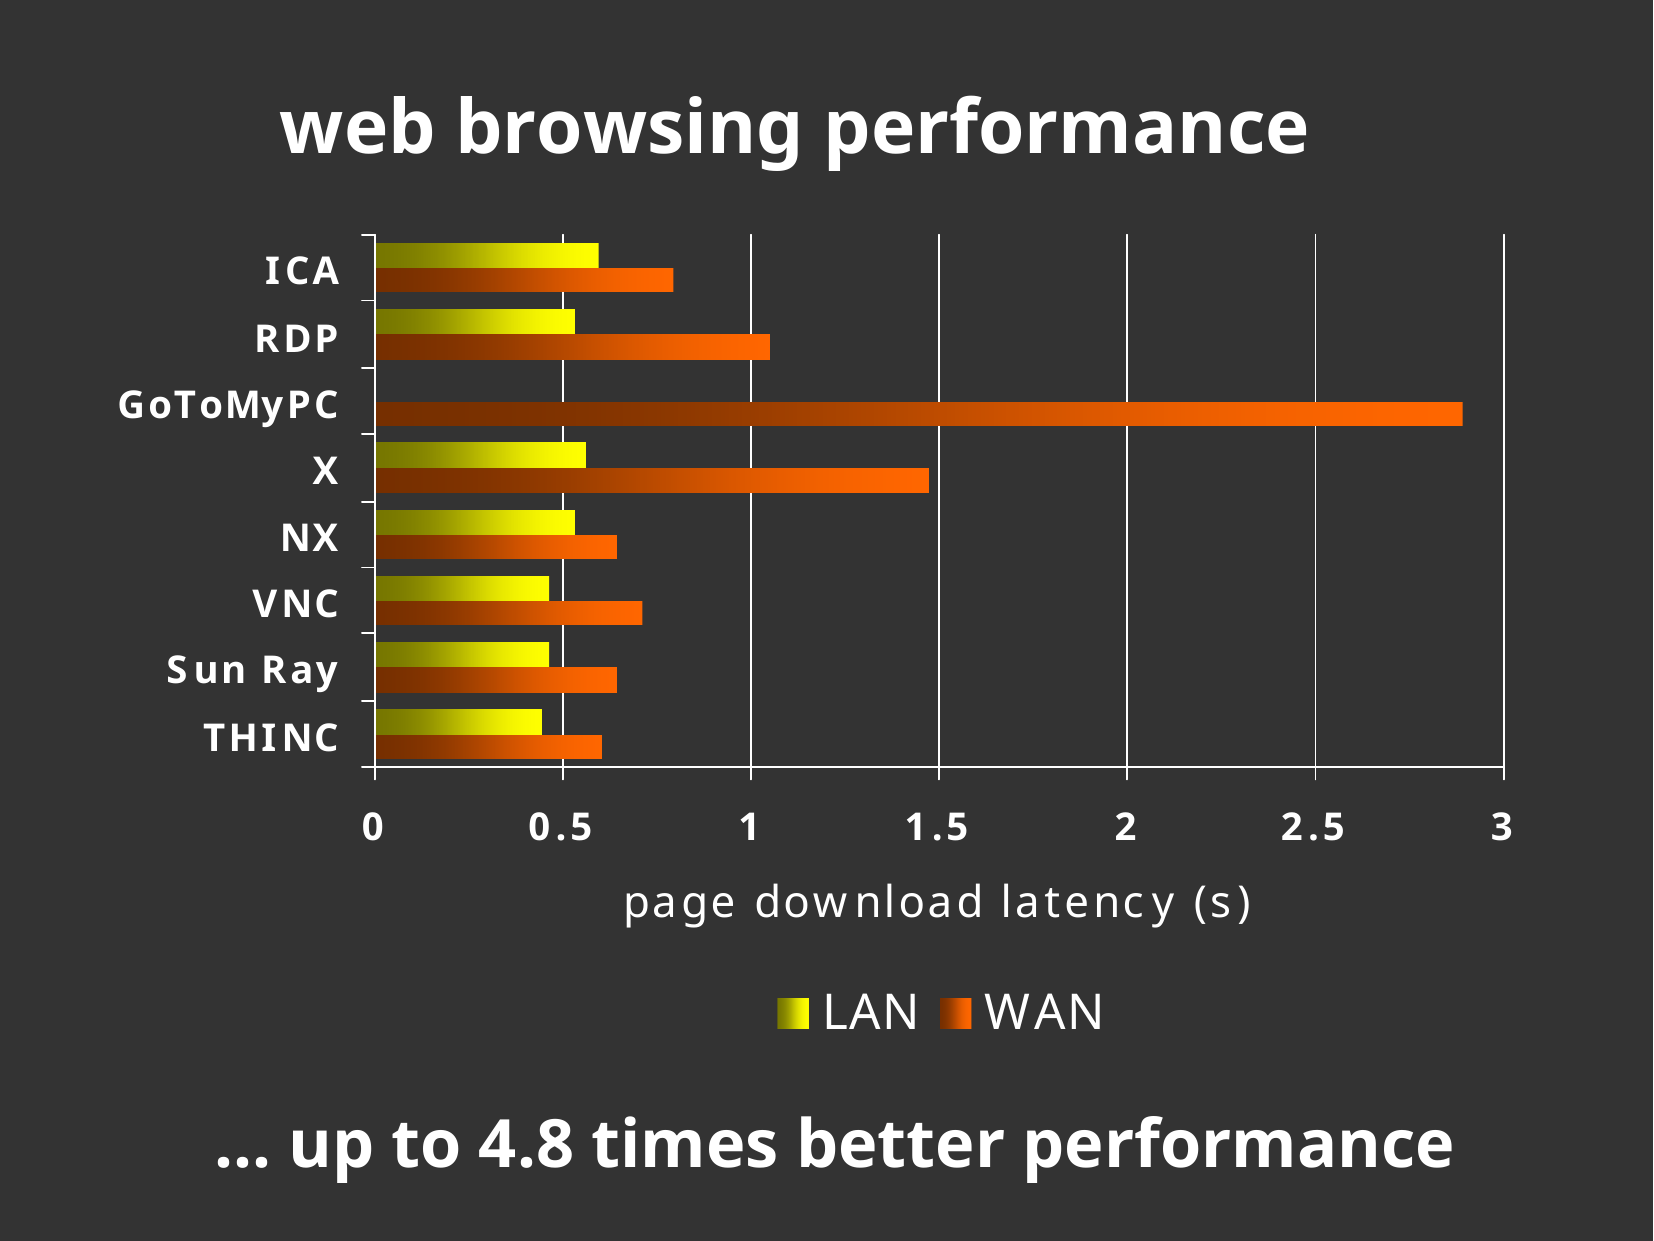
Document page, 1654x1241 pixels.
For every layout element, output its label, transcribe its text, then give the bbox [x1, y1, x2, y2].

list ... up to 4.8 times better performance [0, 1095, 1653, 1179]
text_box web browsing performance [279, 72, 1436, 161]
chart [82, 207, 1574, 1056]
